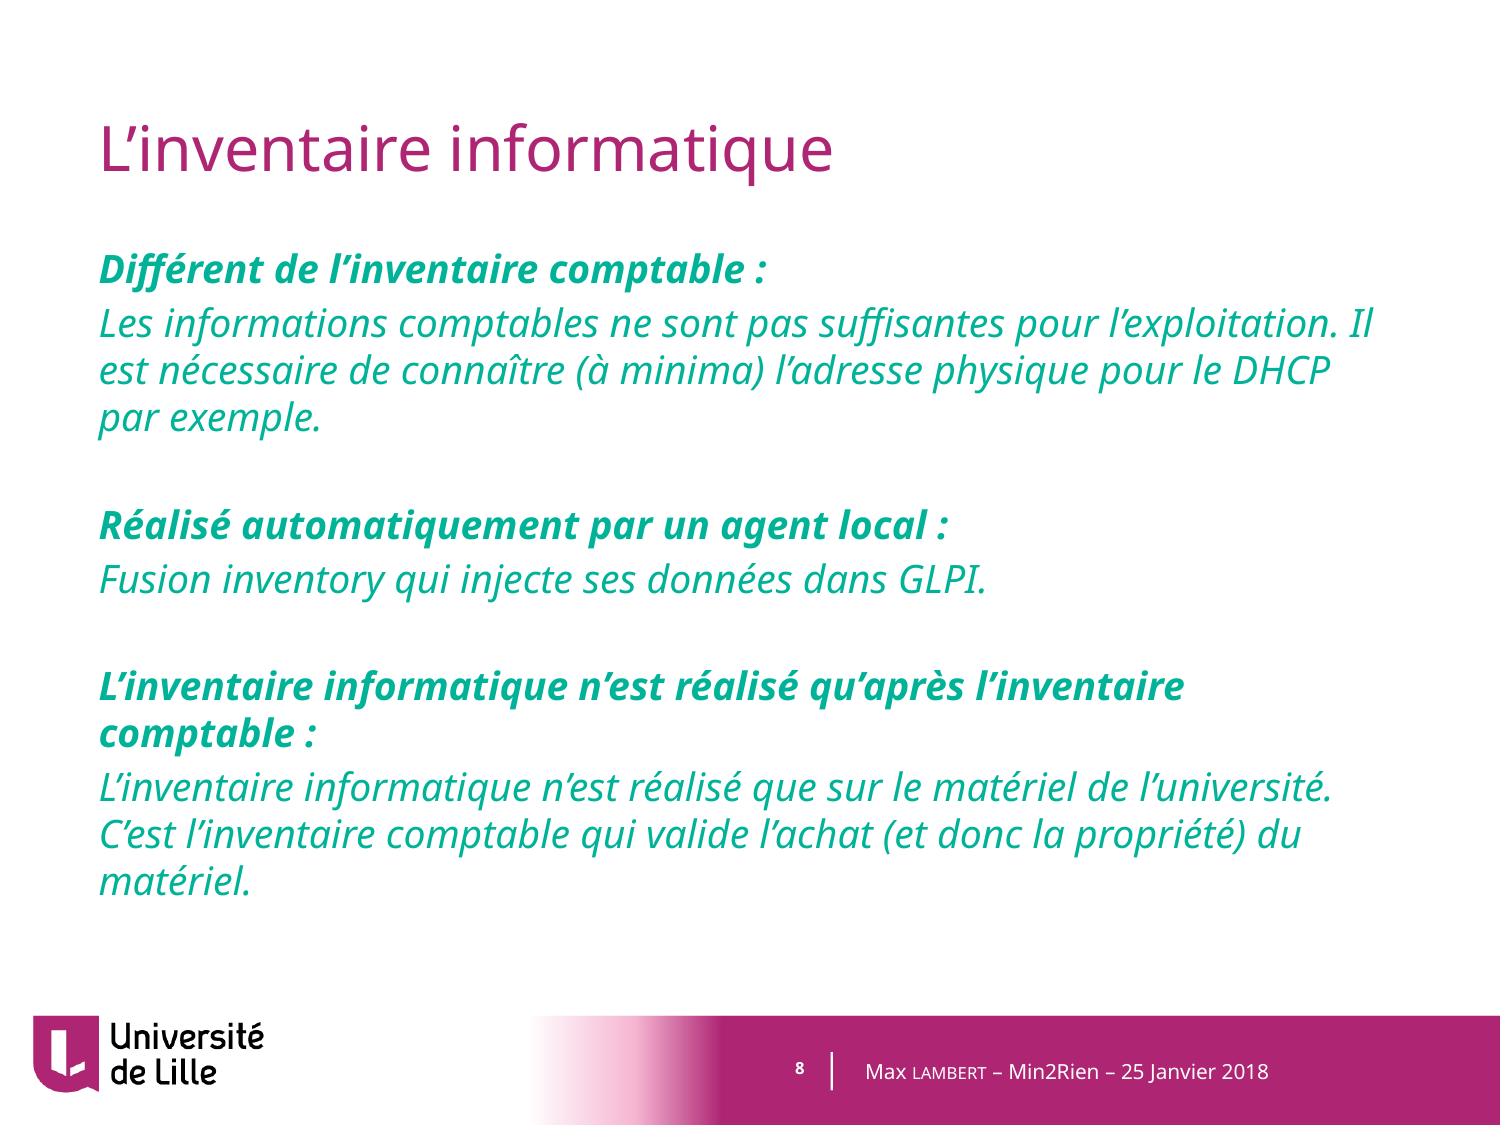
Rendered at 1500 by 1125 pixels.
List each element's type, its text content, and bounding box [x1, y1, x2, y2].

list L’inventaire informatique Différent de l’inventaire comptable : Les informations comptables ne sont pas suffisantes pour l’exploitation. Il est nécessaire de connaître (à minima) l’adresse physique pour le DHCP par exemple. Réalisé automatiquement par un agent local : Fusion inventory qui injecte ses données dans GLPI. L’inventaire informatique n’est réalisé qu’après l’inventaire comptable : L’inventaire informatique n’est réalisé que sur le matériel de l’université. C’est l’inventaire comptable qui valide l’achat (et donc la propriété) du matériel. [98, 108, 1401, 911]
picture [0, 0, 1500, 1125]
